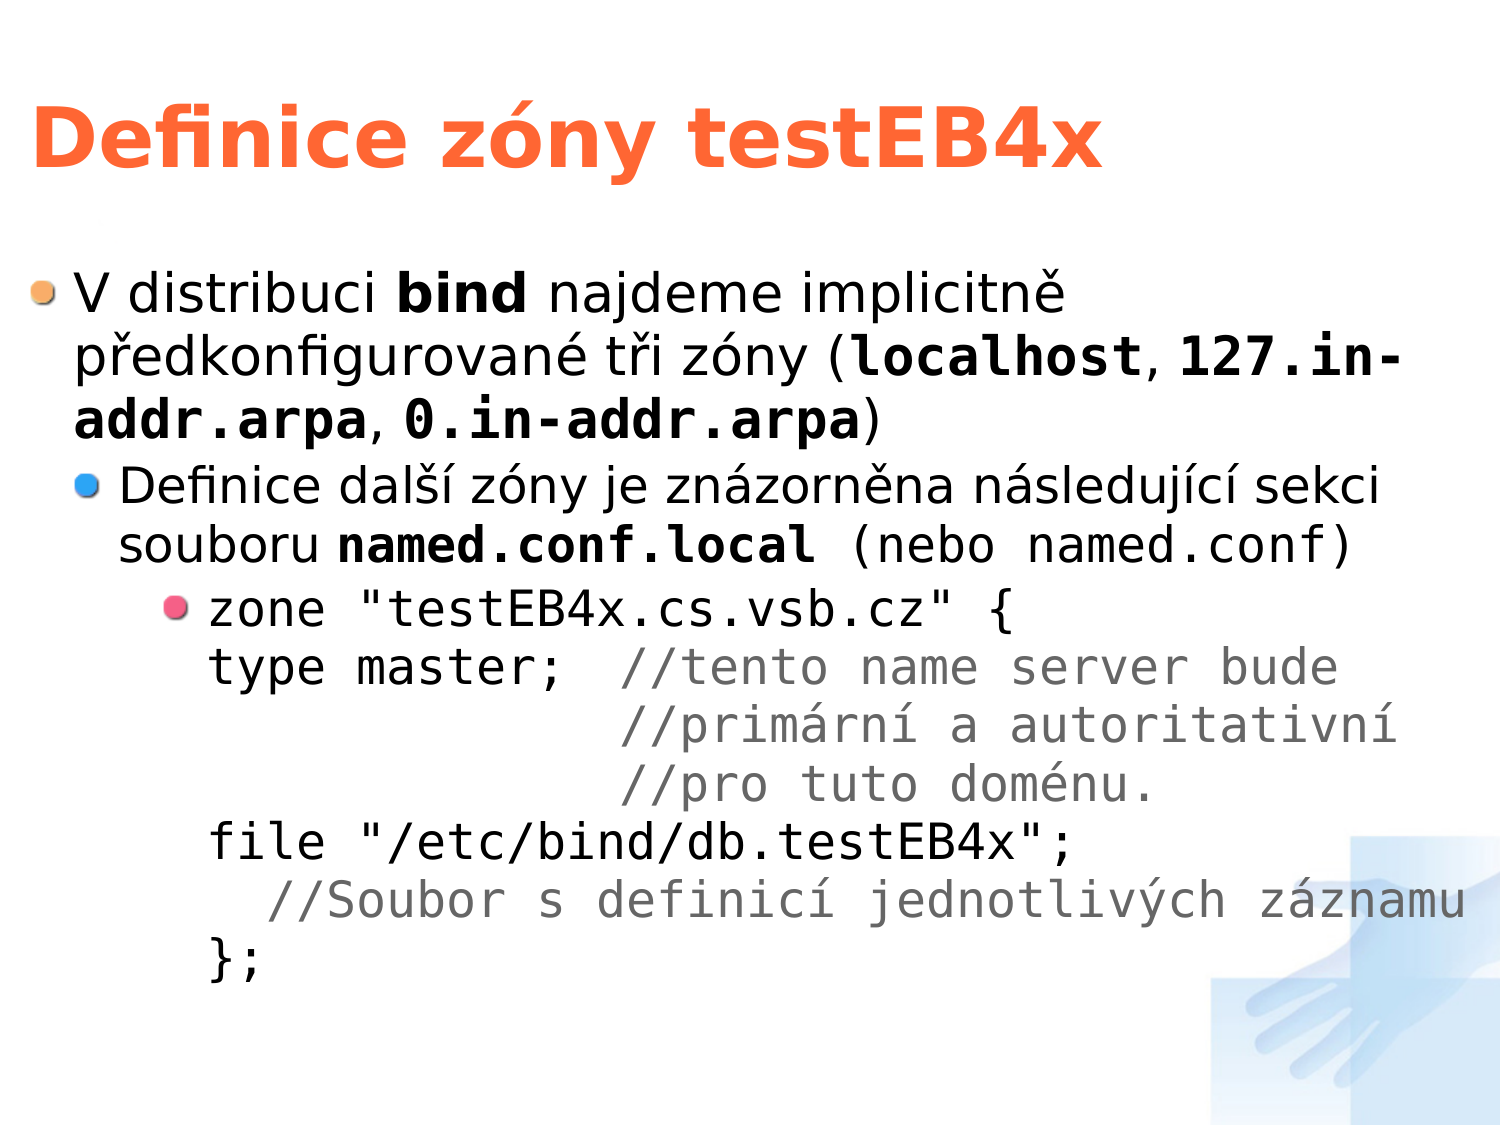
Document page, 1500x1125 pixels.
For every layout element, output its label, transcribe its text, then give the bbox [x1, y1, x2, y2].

picture [0, 0, 1500, 1125]
list V distribuci bind najdeme implicitně předkonfigurované tři zóny (localhost, 127.in-addr.arpa, 0.in-addr.arpa) Definice další zóny je znázorněna následující sekci souboru named.conf.local (nebo named.conf) zone "testEB4x.cs.vsb.cz" { type master; //tento name server bude //primární a autoritativní //pro tuto doménu. file "/etc/bind/db.testEB4x"; //Soubor s definicí jednotlivých záznamu }; [29, 262, 1477, 1093]
title Definice zóny testEB4x [29, 21, 1477, 257]
